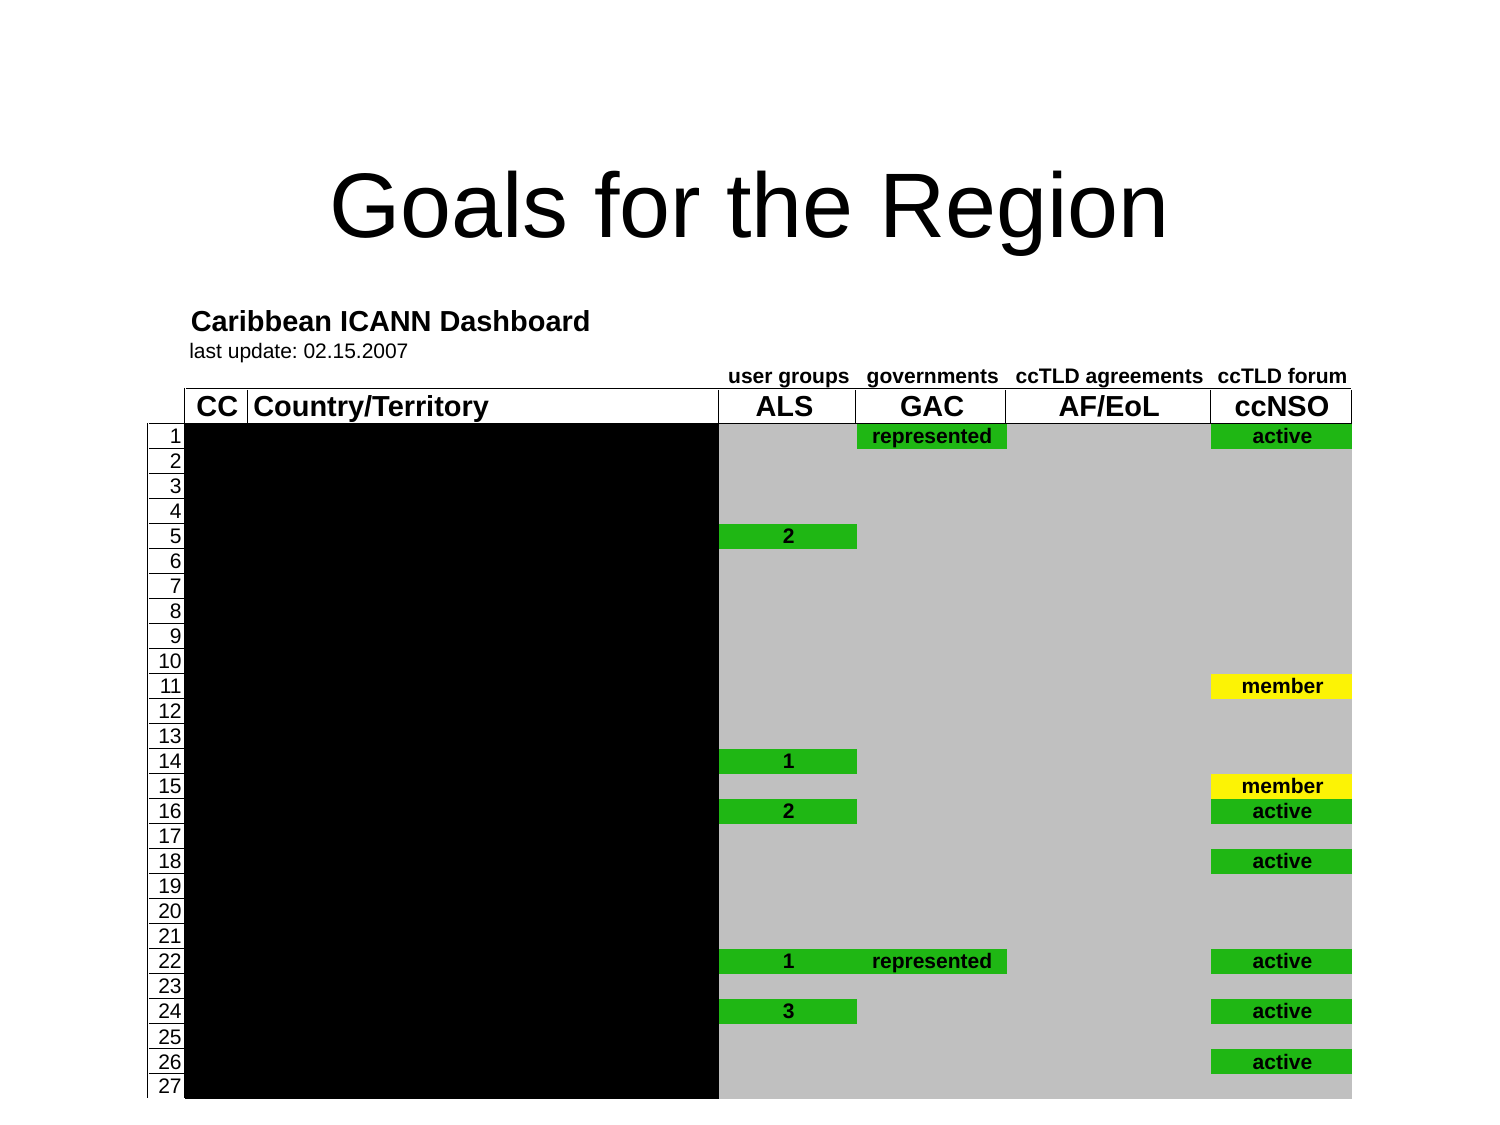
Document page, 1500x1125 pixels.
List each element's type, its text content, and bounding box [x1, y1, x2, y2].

title Goals for the Region [112, 112, 1388, 300]
chart [146, 277, 1354, 1101]
